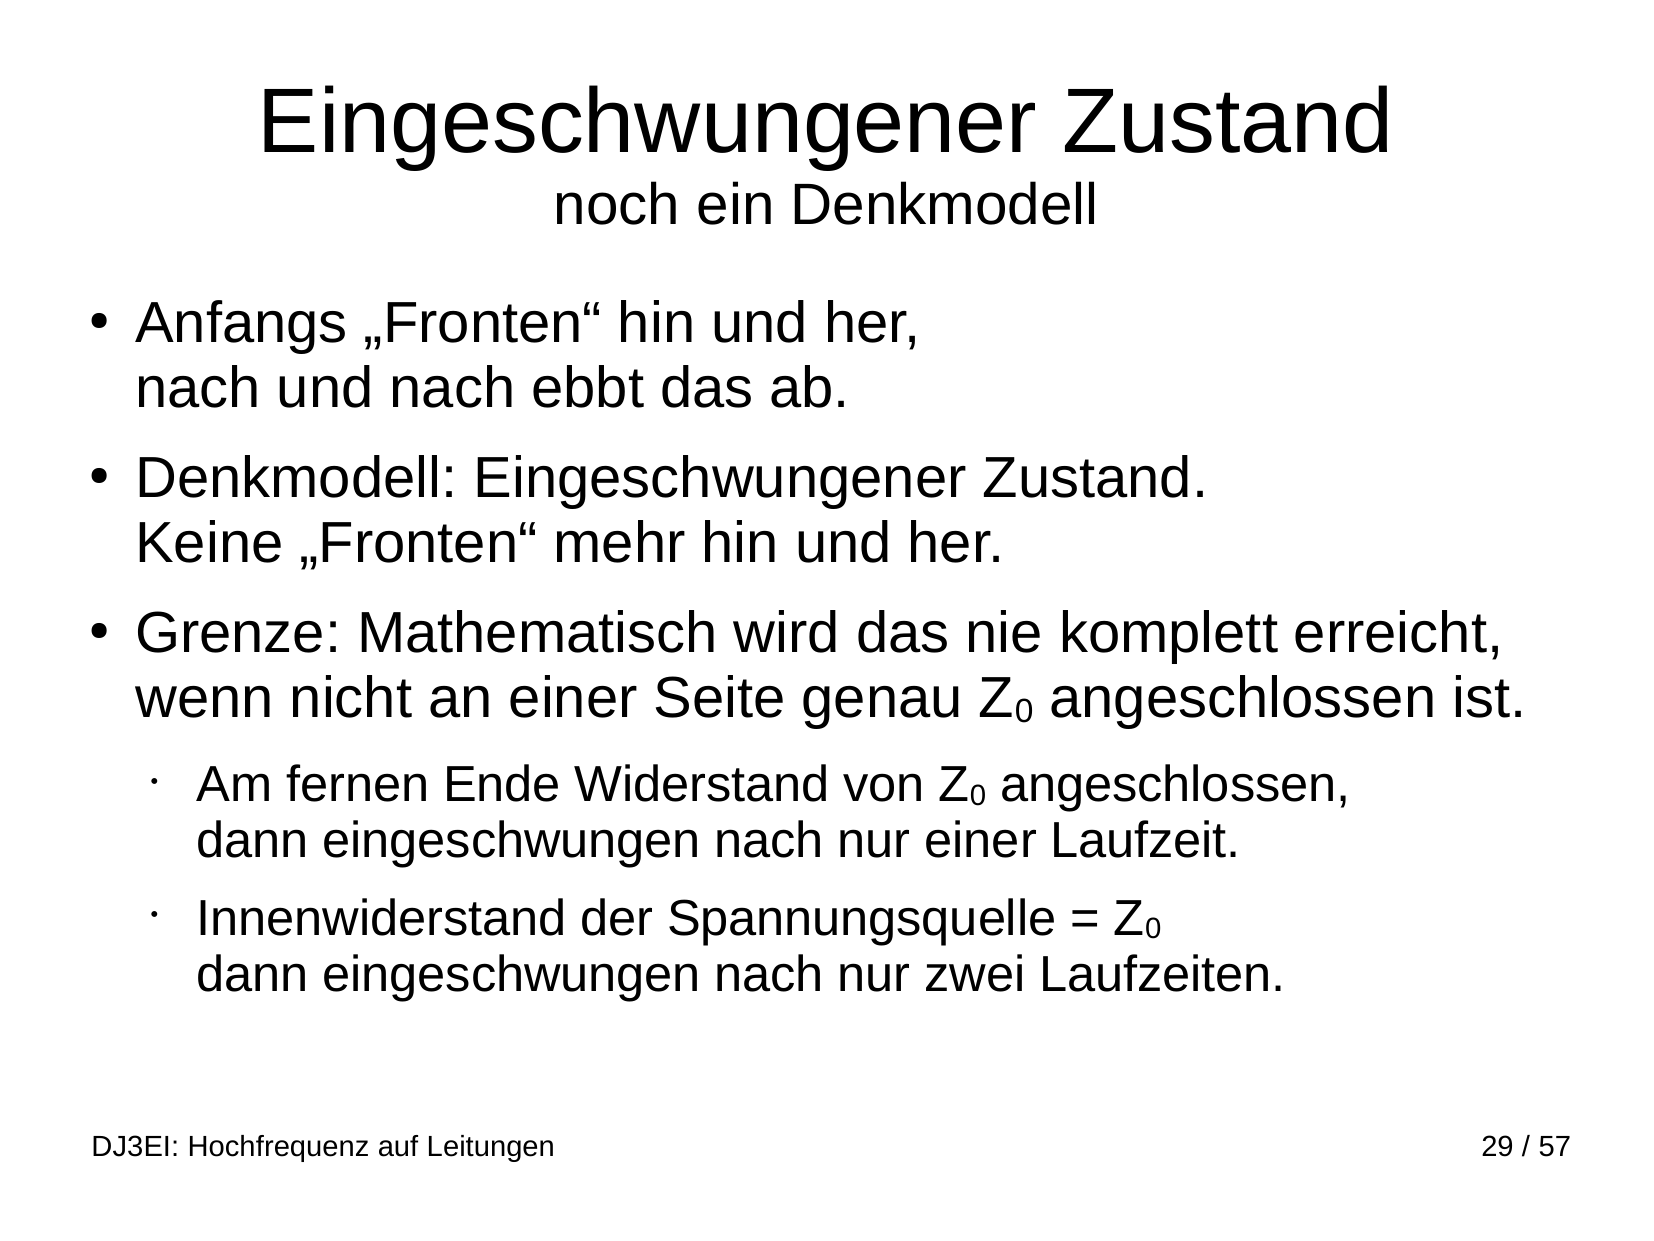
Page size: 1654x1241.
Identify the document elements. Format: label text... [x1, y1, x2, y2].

list Anfangs „Fronten“ hin und her, nach und nach ebbt das ab. Denkmodell: Eingeschwungener Zustand. Keine „Fronten“ mehr hin und her. Grenze: Mathematisch wird das nie komplett erreicht, wenn nicht an einer Seite genau Z0 angeschlossen ist. Am fernen Ende Widerstand von Z0 angeschlossen, dann eingeschwungen nach nur einer Laufzeit. Innenwiderstand der Spannungsquelle = Z0 dann eingeschwungen nach nur zwei Laufzeiten. [73, 290, 1562, 1010]
title Eingeschwungener Zustand noch ein Denkmodell [82, 49, 1571, 257]
